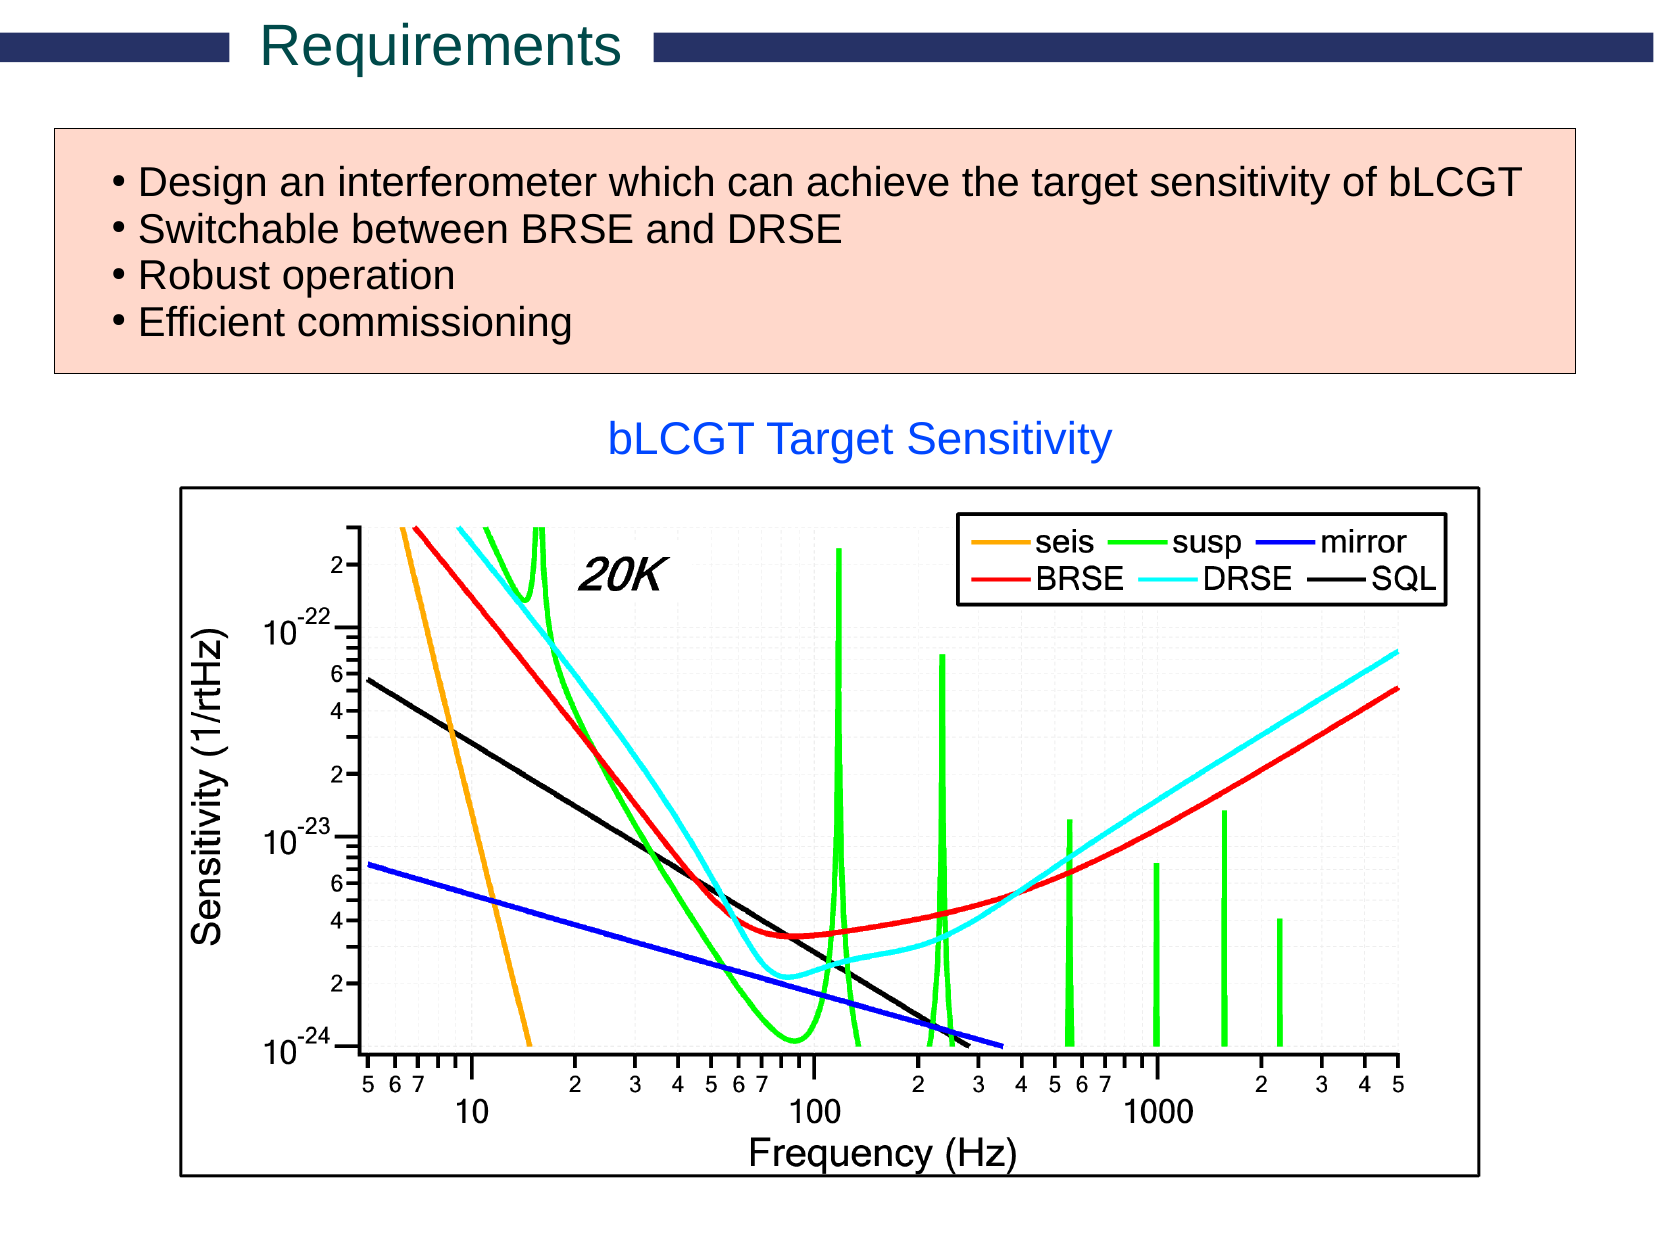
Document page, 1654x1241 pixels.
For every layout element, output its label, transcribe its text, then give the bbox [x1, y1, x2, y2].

text_box [54, 128, 1576, 374]
picture [166, 473, 1493, 1190]
text_box Design an interferometer which can achieve the target sensitivity of bLCGT Switchable between BRSE and DRSE Robust operation Efficient commissioning [96, 151, 1539, 353]
title Requirements [229, 0, 654, 91]
text_box bLCGT Target Sensitivity [593, 405, 1129, 472]
